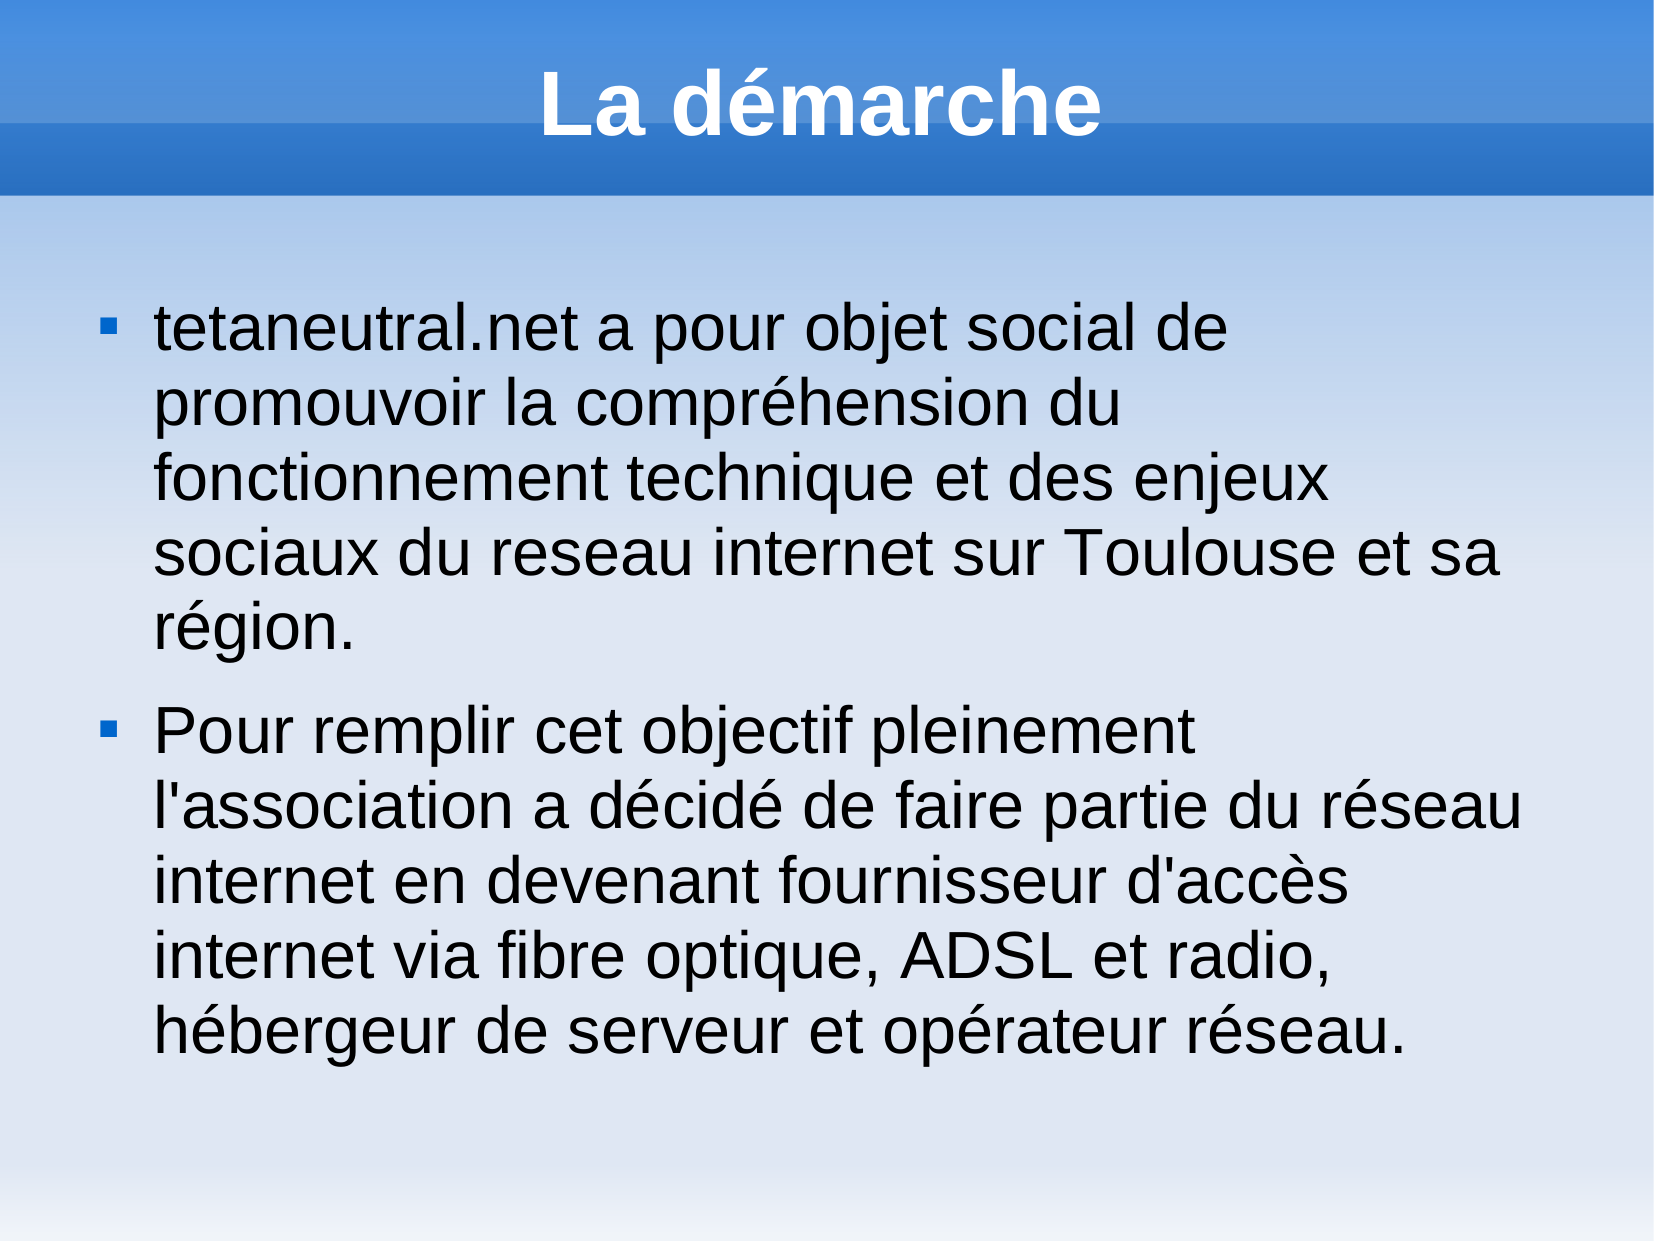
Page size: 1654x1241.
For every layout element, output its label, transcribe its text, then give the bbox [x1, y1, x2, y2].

title La démarche [76, 7, 1565, 200]
picture [0, 0, 1654, 1241]
list tetaneutral.net a pour objet social de promouvoir la compréhension du fonctionnement technique et des enjeux sociaux du reseau internet sur Toulouse et sa région. Pour remplir cet objectif pleinement l'association a décidé de faire partie du réseau internet en devenant fournisseur d'accès internet via fibre optique, ADSL et radio, hébergeur de serveur et opérateur réseau. [82, 290, 1571, 1172]
